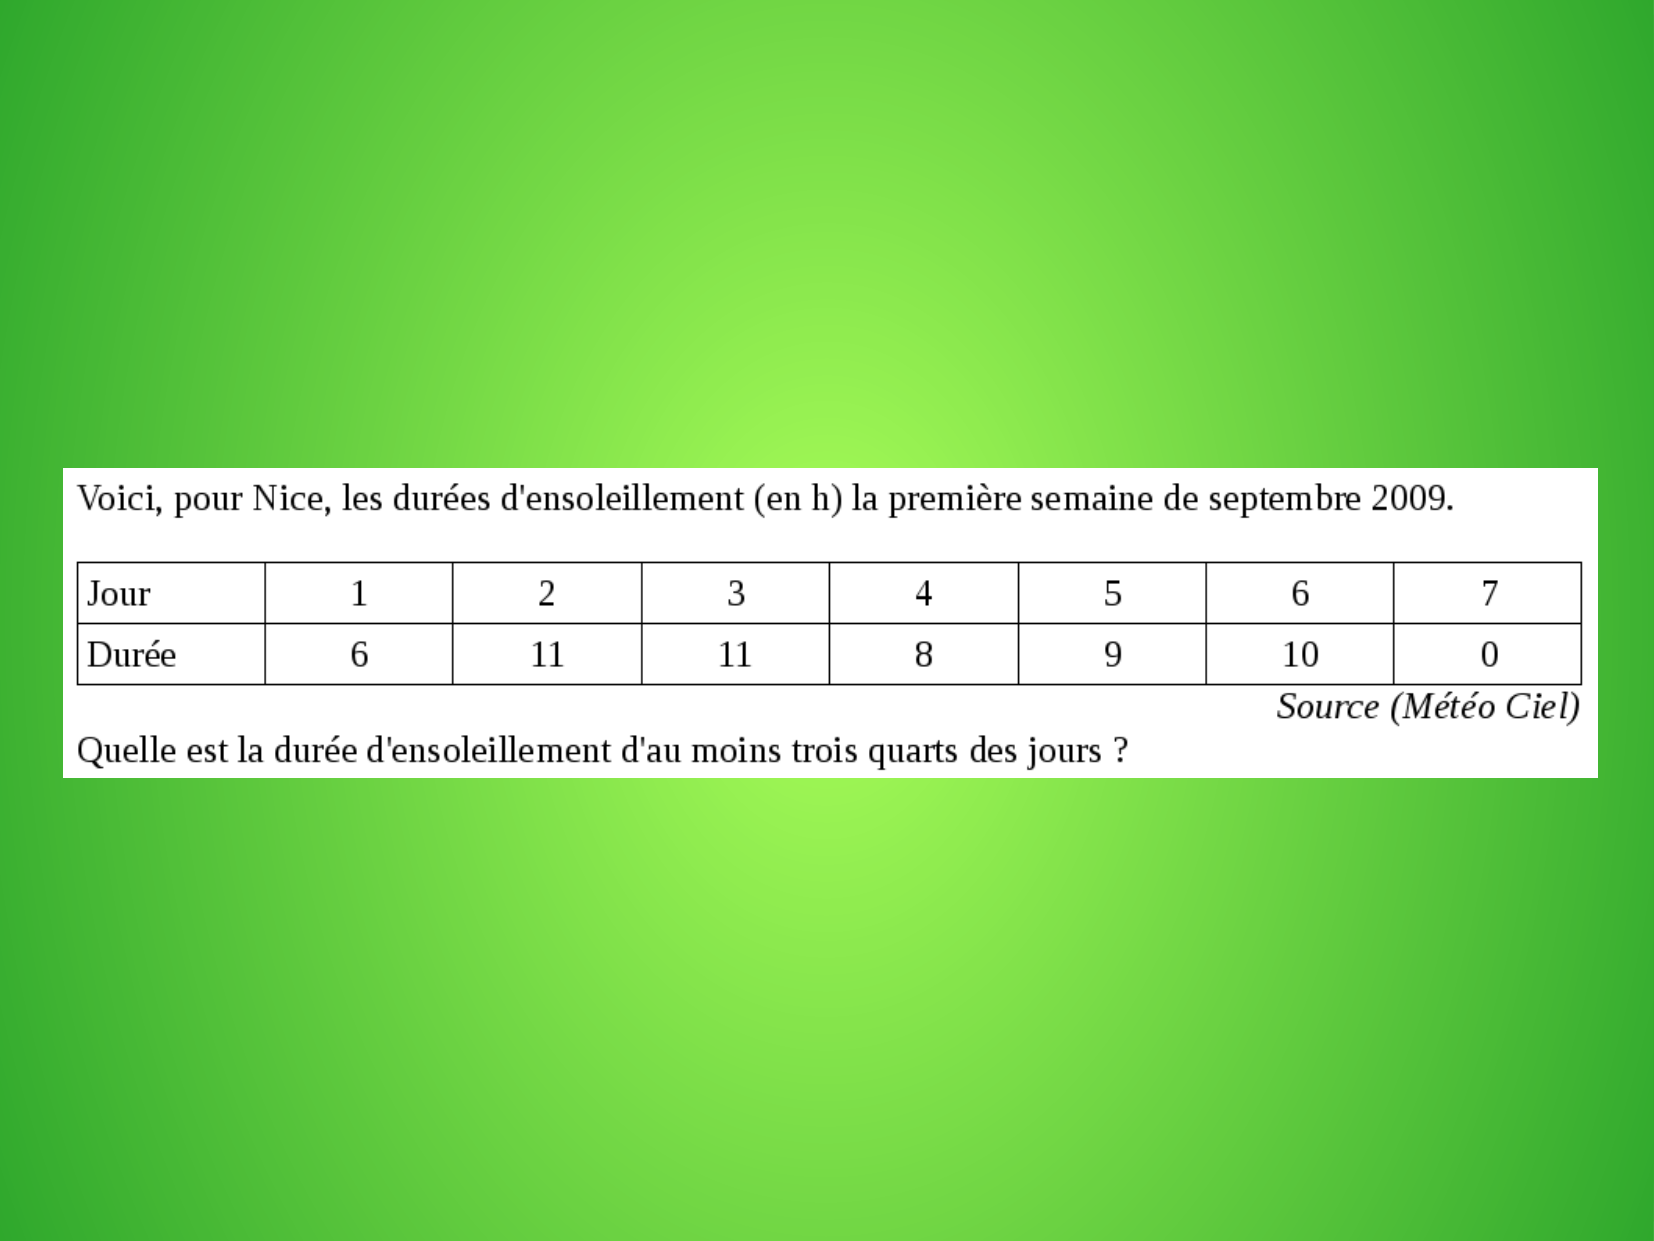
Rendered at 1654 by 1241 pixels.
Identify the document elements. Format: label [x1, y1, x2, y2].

picture [63, 468, 1598, 778]
